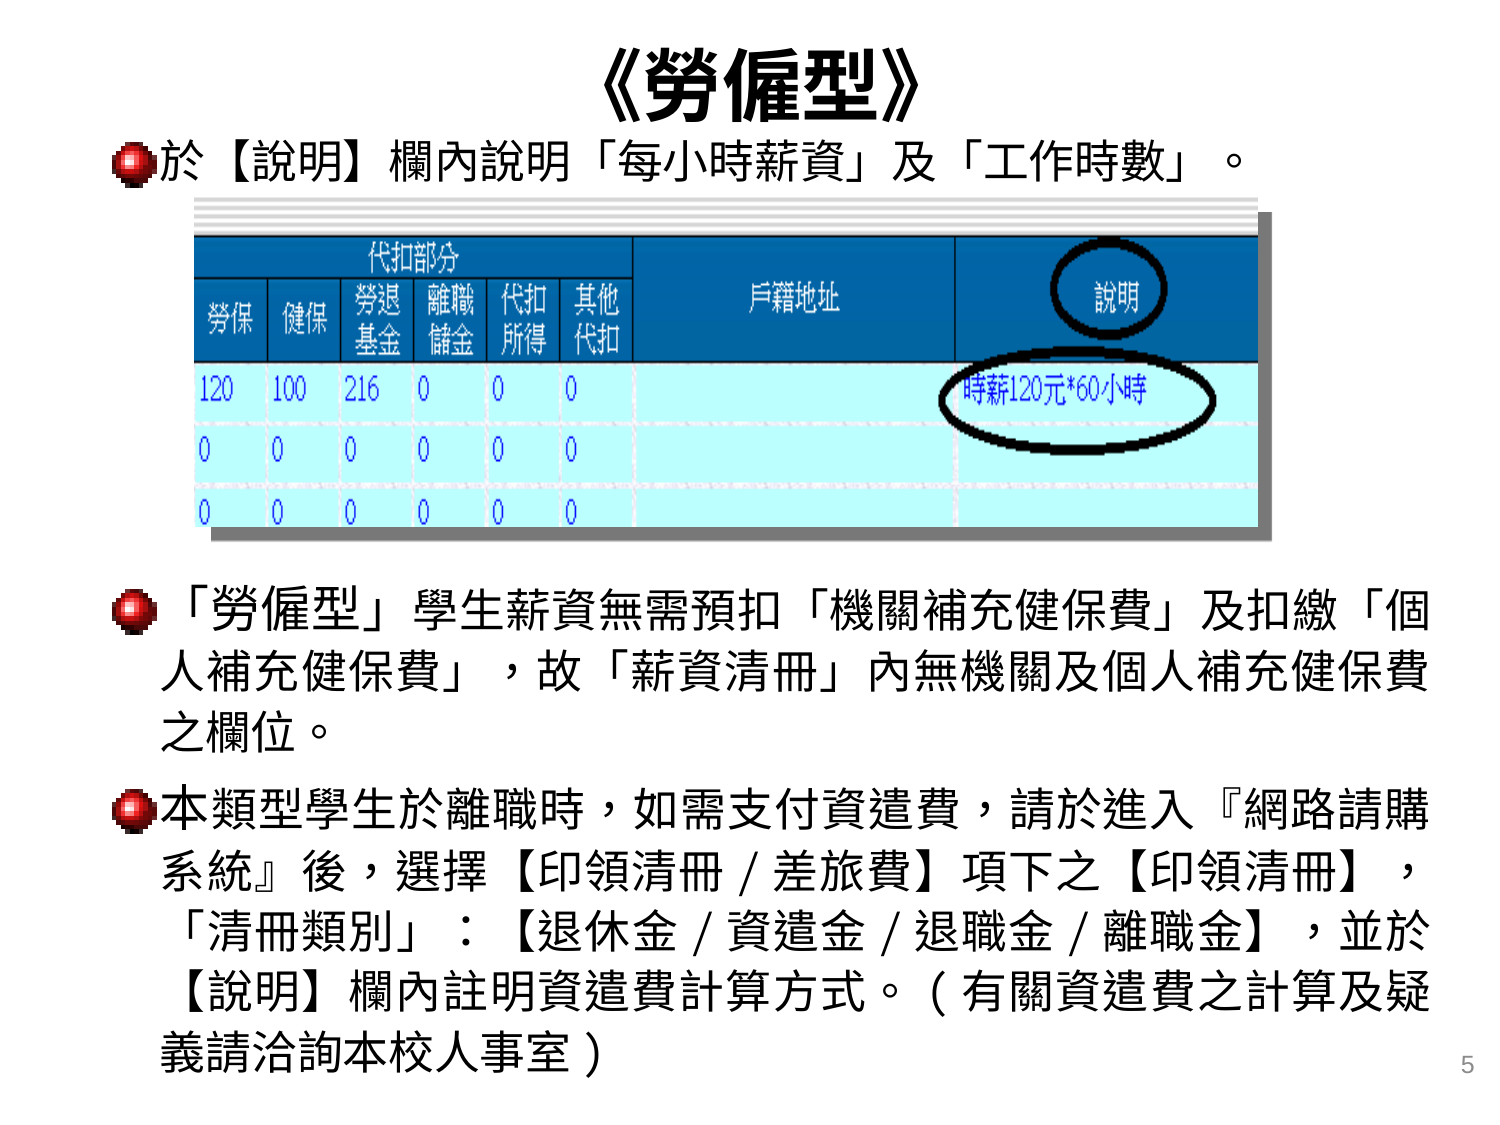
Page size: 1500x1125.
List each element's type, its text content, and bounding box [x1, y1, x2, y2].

list 於【說明】欄內說明「每小時薪資」及「工作時數」。 「勞僱型」學生薪資無需預扣「機關補充健保費」及扣繳「個人補充健保費」，故「薪資清冊」內無機關及個人補充健保費之欄位。 本類型學生於離職時，如需支付資遣費，請於進入『網路請購系統』後，選擇【印領清冊/差旅費】項下之【印領清冊】，「清冊類別」：【退休金/資遣金/退職金/離職金】，並於【說明】欄內註明資遣費計算方式。(有關資遣費之計算及疑義請洽詢本校人事室) [88, 125, 1447, 1125]
slide_number <編號> [1139, 1024, 1490, 1103]
picture [194, 196, 1258, 528]
title 《勞僱型》 [265, 30, 1258, 138]
